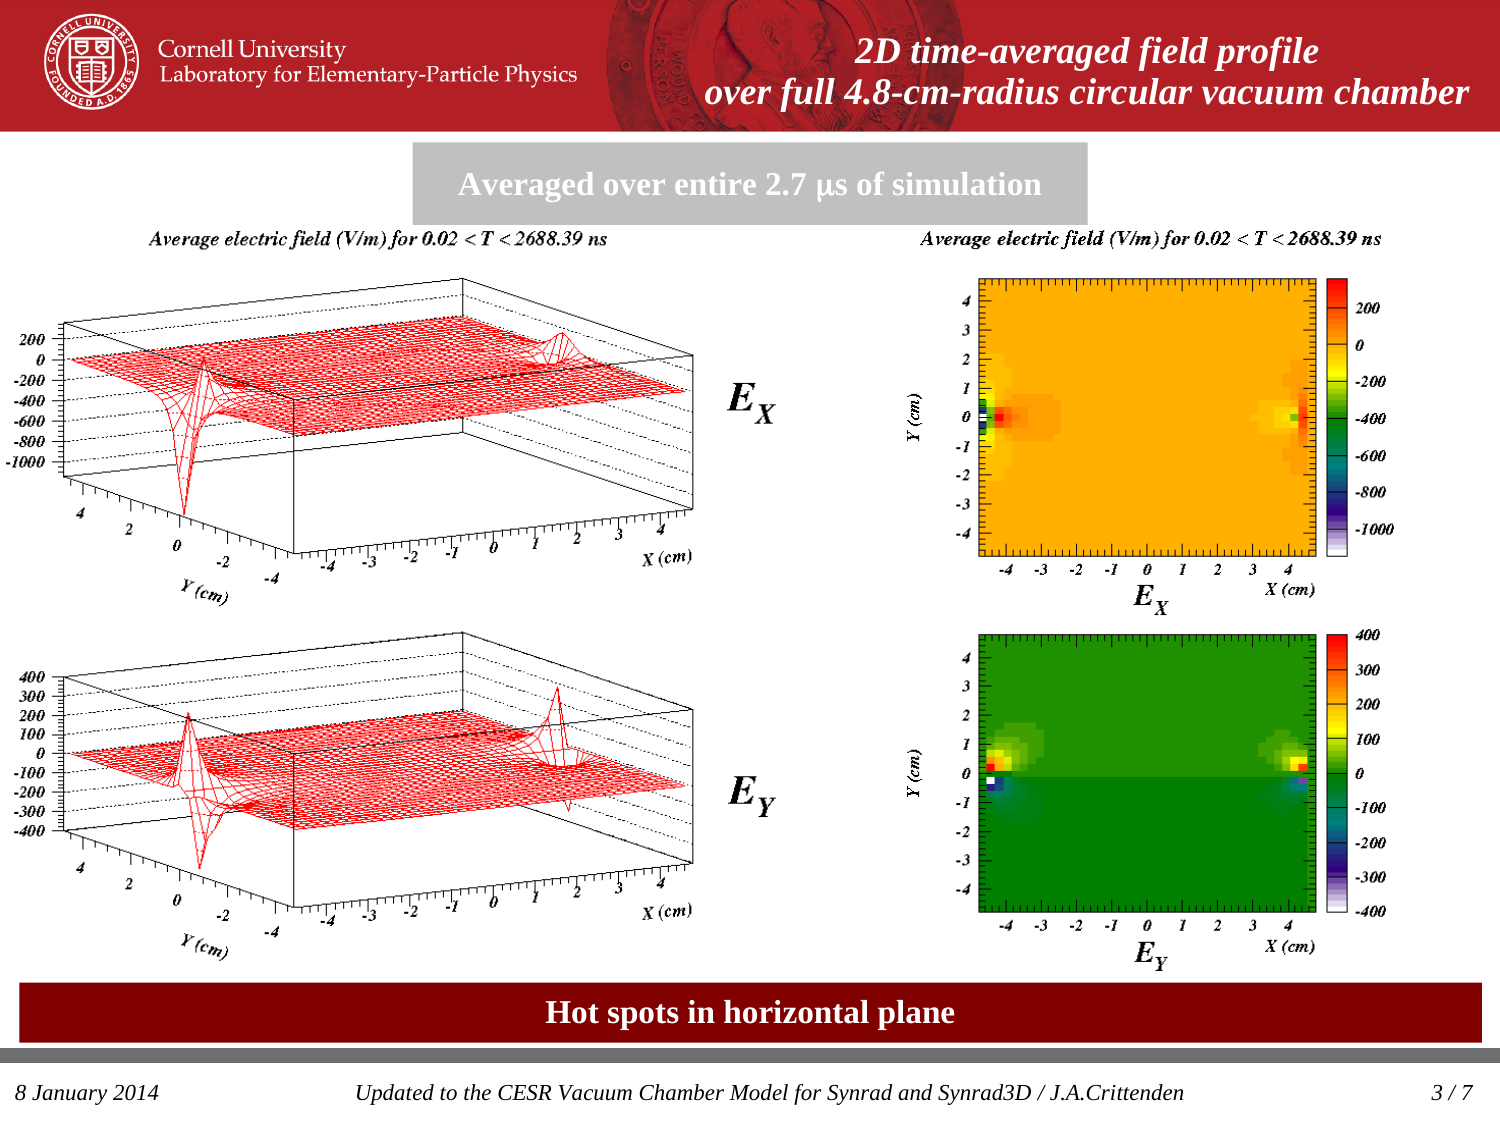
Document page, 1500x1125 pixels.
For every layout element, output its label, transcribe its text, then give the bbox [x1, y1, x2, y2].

picture [0, 226, 785, 977]
picture [900, 226, 1411, 977]
text_box Averaged over entire 2.7 ms of simulation [412, 142, 1088, 225]
picture [0, 0, 1500, 132]
text_box Hot spots in horizontal plane [19, 982, 1482, 1043]
title 2D time-averaged field profile over full 4.8-cm-radius circular vacuum chamber [675, 7, 1500, 136]
